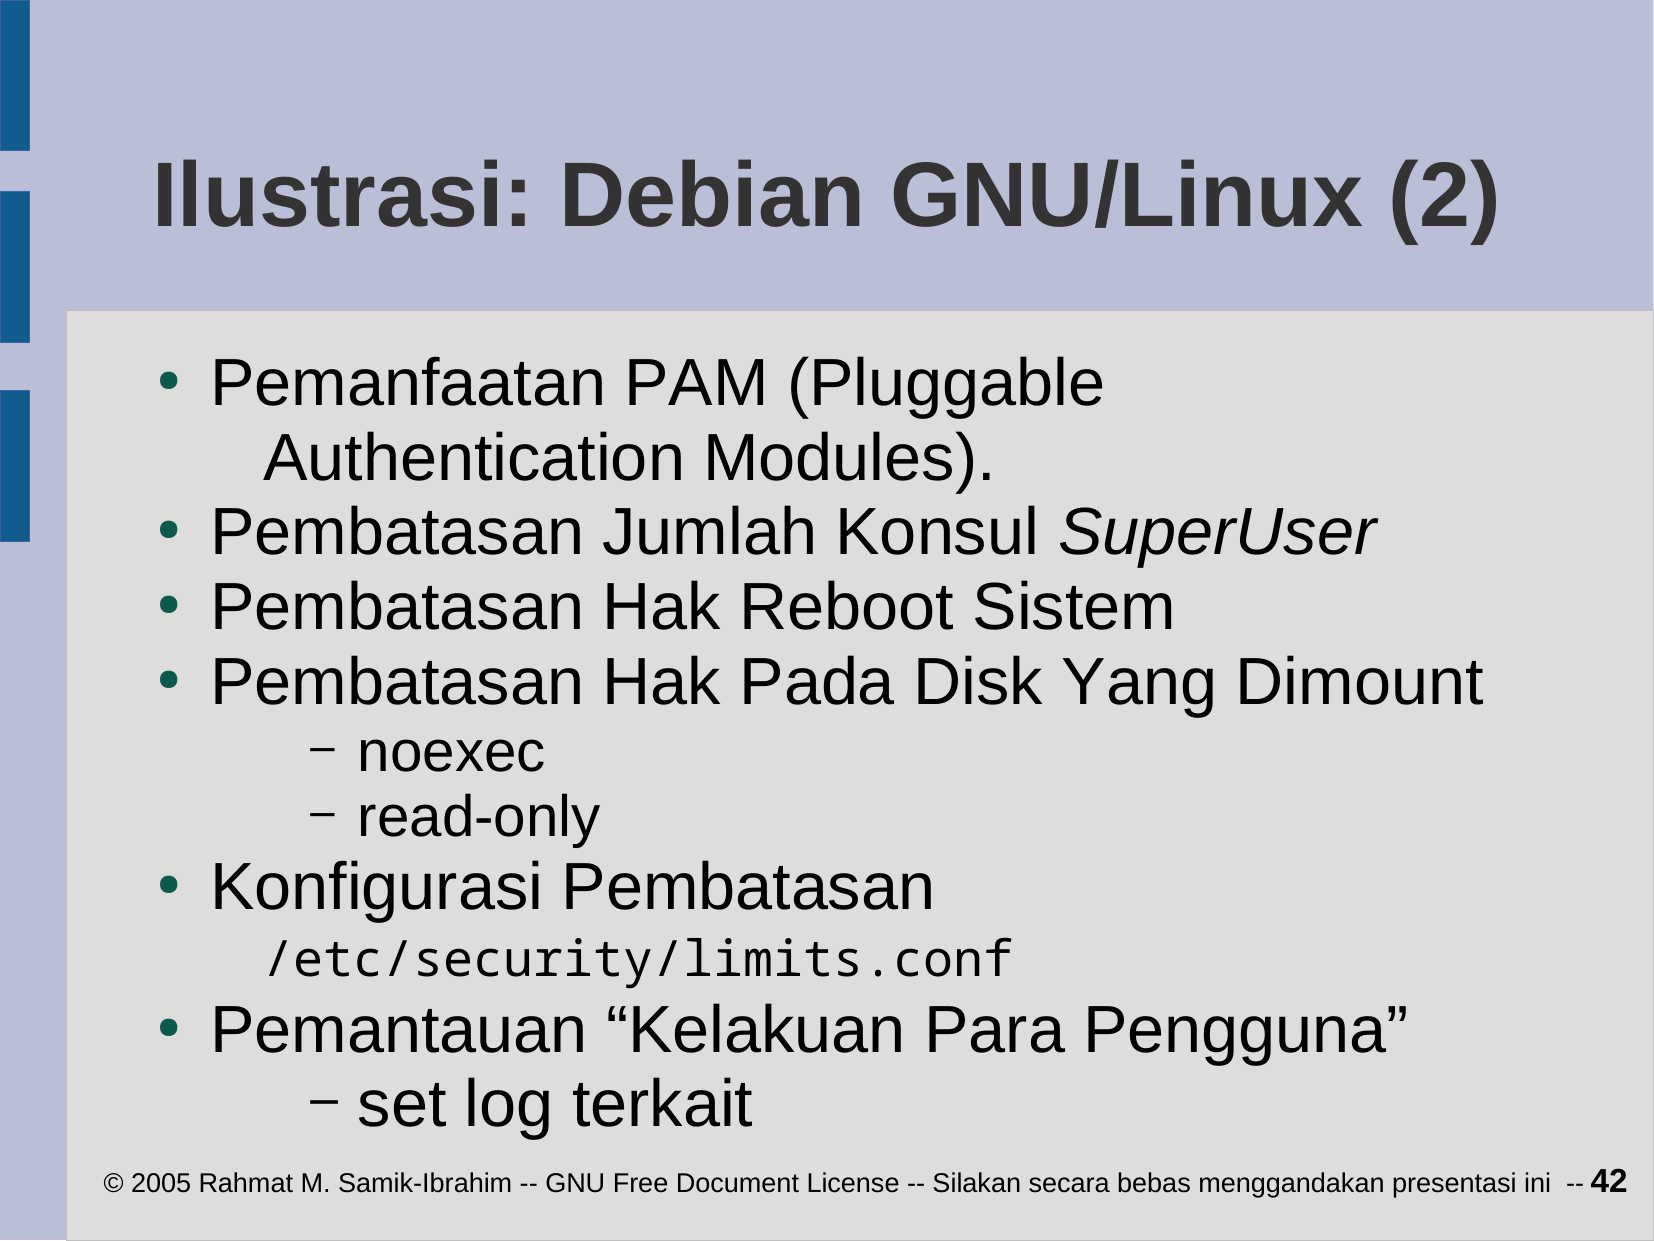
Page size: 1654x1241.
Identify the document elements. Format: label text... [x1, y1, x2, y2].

list Pemanfaatan PAM (Pluggable Authentication Modules). Pembatasan Jumlah Konsul SuperUser Pembatasan Hak Reboot Sistem Pembatasan Hak Pada Disk Yang Dimount noexec read-only Konfigurasi Pembatasan /etc/security/limits.conf Pemantauan “Kelakuan Para Pengguna” set log terkait [121, 344, 1534, 1130]
title Ilustrasi: Debian GNU/Linux (2) [121, 91, 1534, 299]
